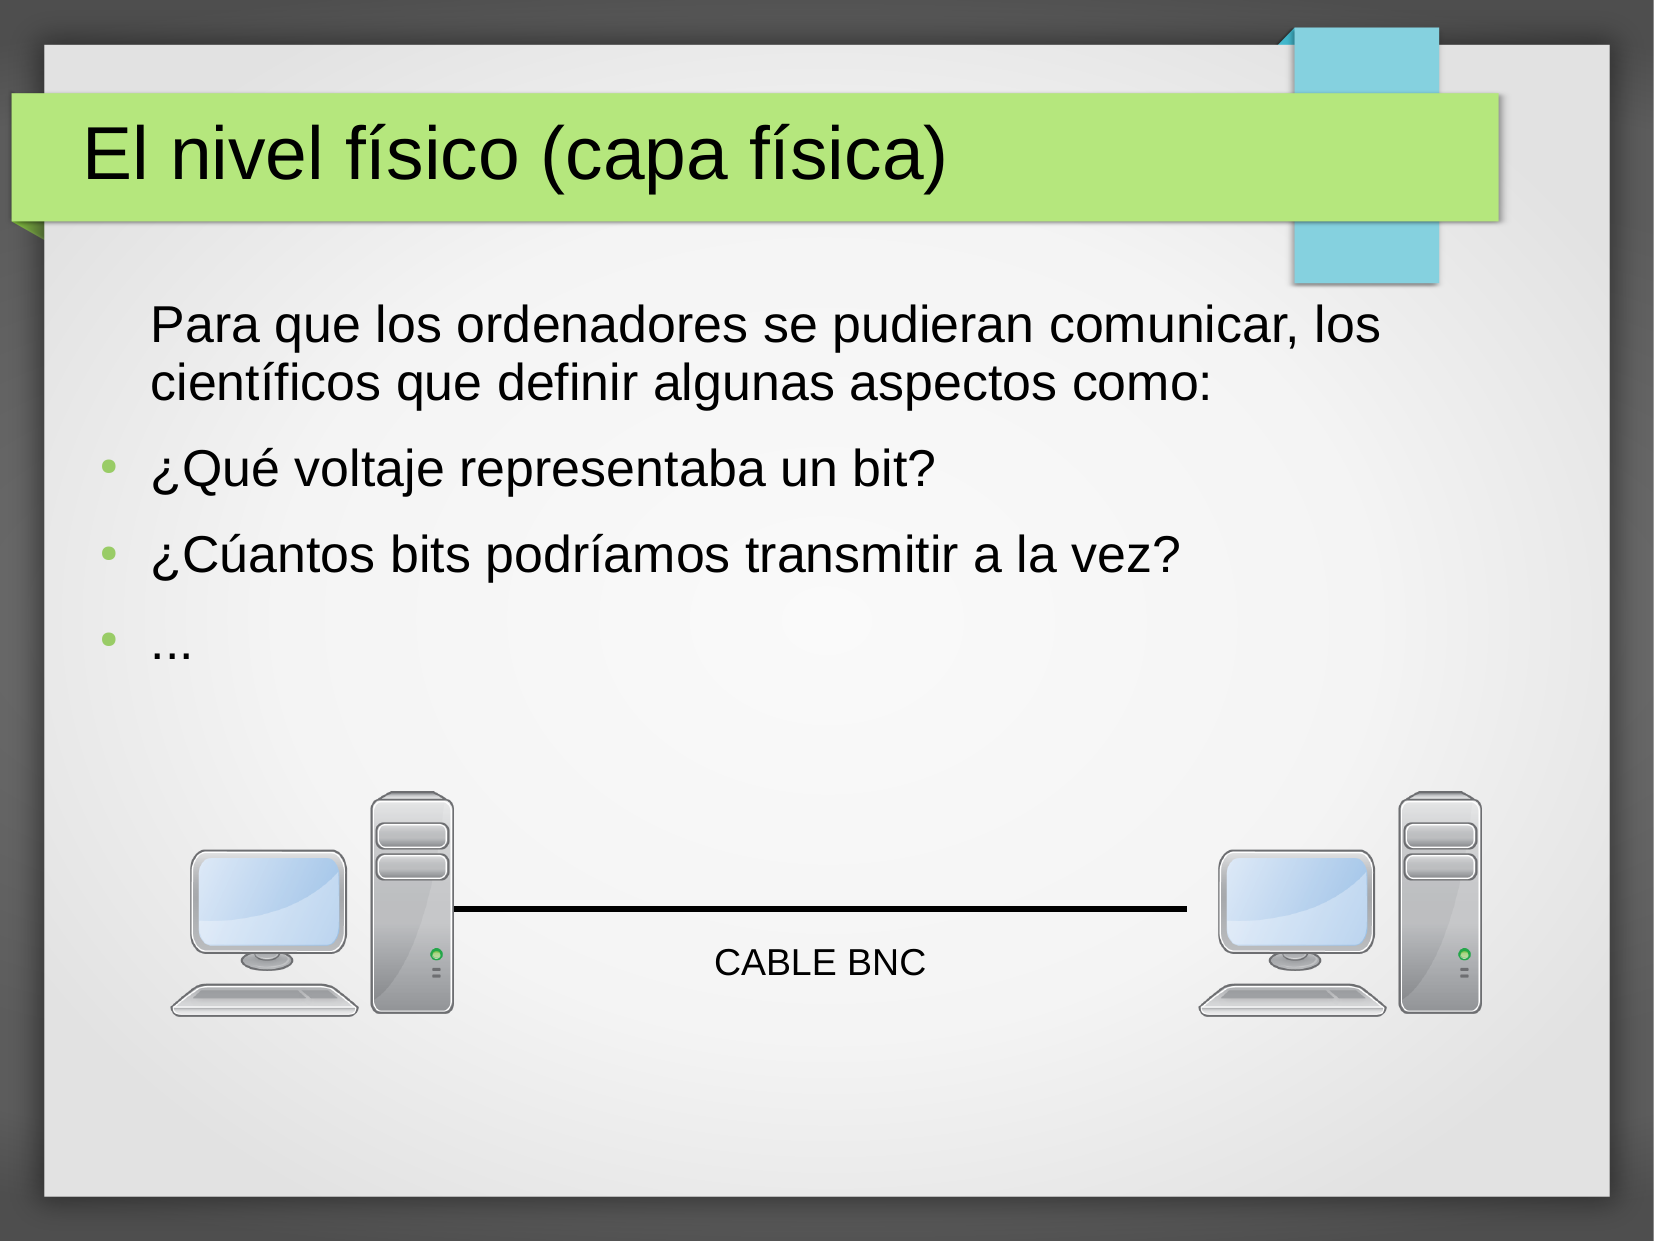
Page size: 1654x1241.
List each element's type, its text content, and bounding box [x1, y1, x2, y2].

list Para que los ordenadores se pudieran comunicar, los científicos que definir algunas aspectos como: ¿Qué voltaje representaba un bit? ¿Cúantos bits podríamos transmitir a la vez? ... [82, 295, 1571, 674]
title El nivel físico (capa física) [82, 69, 1501, 238]
picture [0, 0, 1654, 1241]
